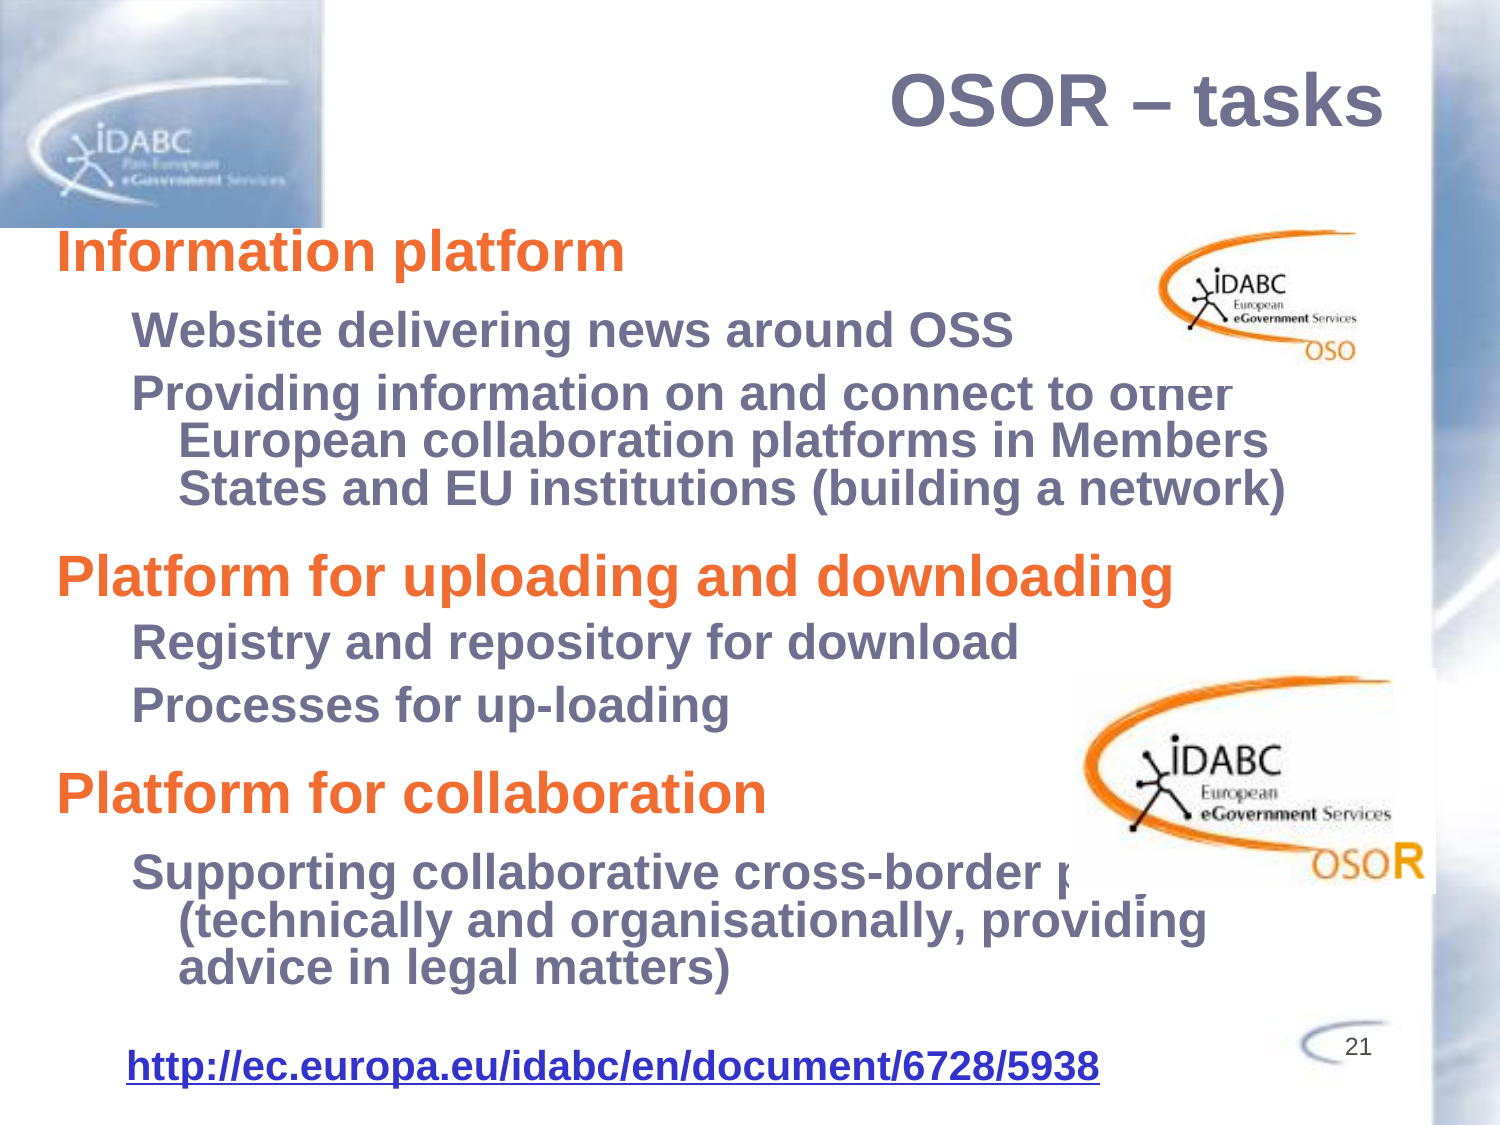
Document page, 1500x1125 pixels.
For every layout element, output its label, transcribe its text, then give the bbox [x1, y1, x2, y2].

text_box Information platform Website delivering news around OSS Providing information on and connect to other European collaboration platforms in Members States and EU institutions (building a network) Platform for uploading and downloading Registry and repository for download Processes for up-loading Platform for collaboration Supporting collaborative cross-border projects (technically and organisationally, providing advice in legal matters) [41, 219, 1392, 583]
title OSOR – tasks [395, 39, 1401, 161]
text_box http://ec.europa.eu/idabc/en/document/6728/5938 [111, 1034, 1116, 1097]
picture [1069, 668, 1436, 894]
picture [1139, 211, 1377, 386]
